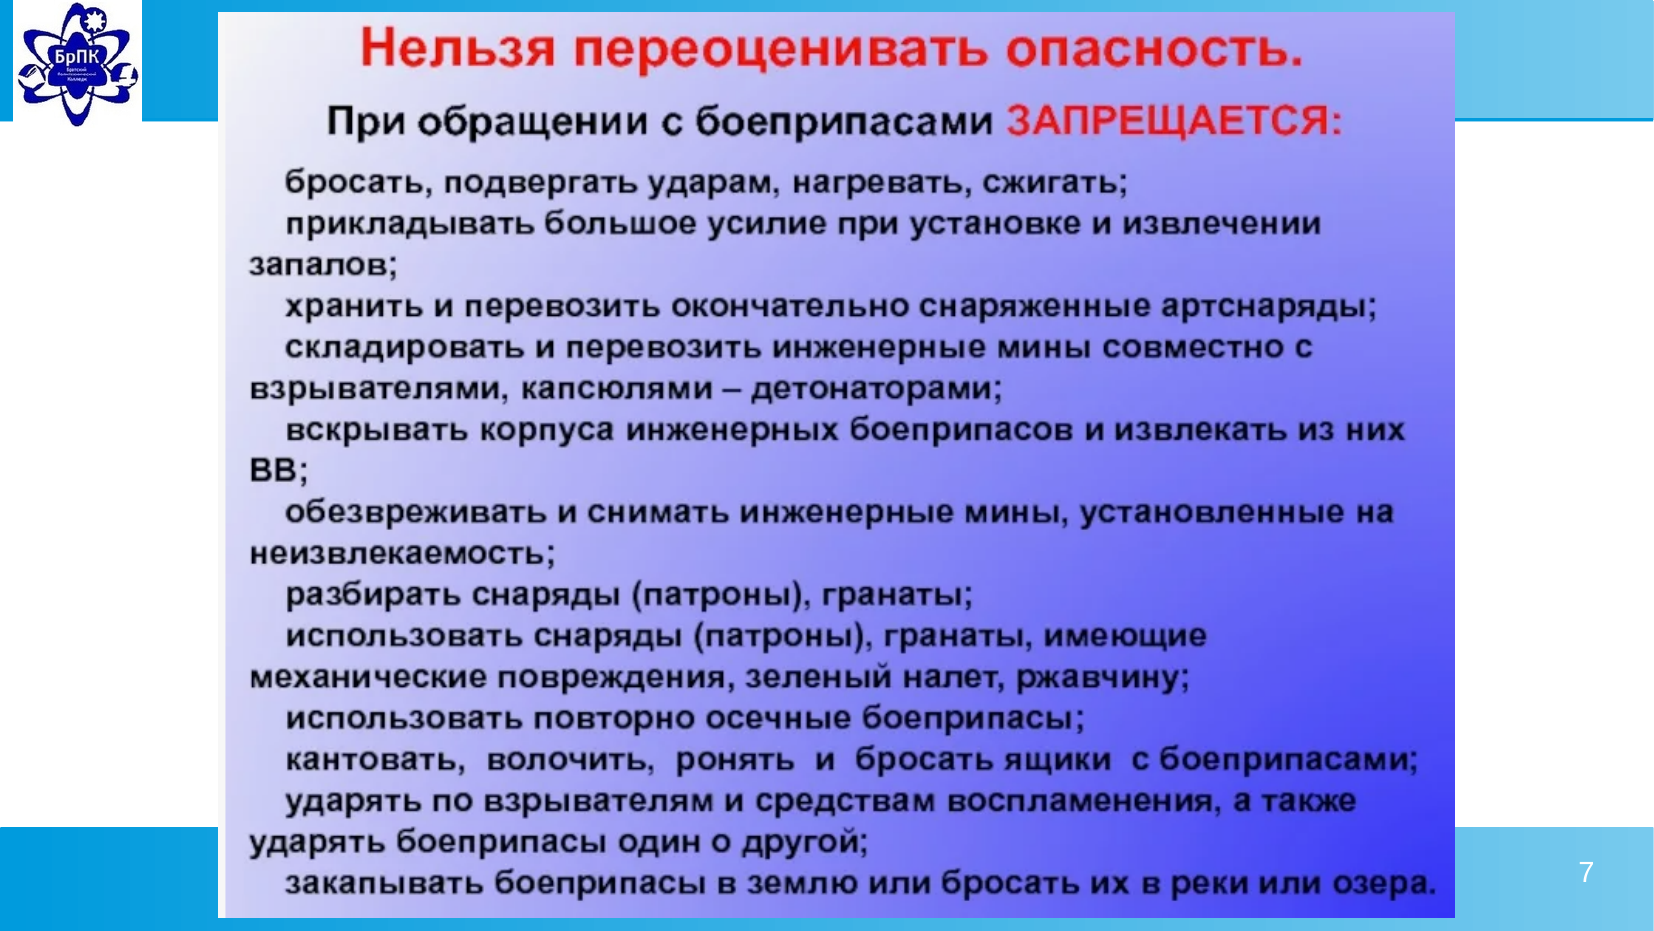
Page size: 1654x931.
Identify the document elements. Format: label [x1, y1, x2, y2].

picture [13, 0, 142, 128]
picture [218, 12, 1455, 918]
